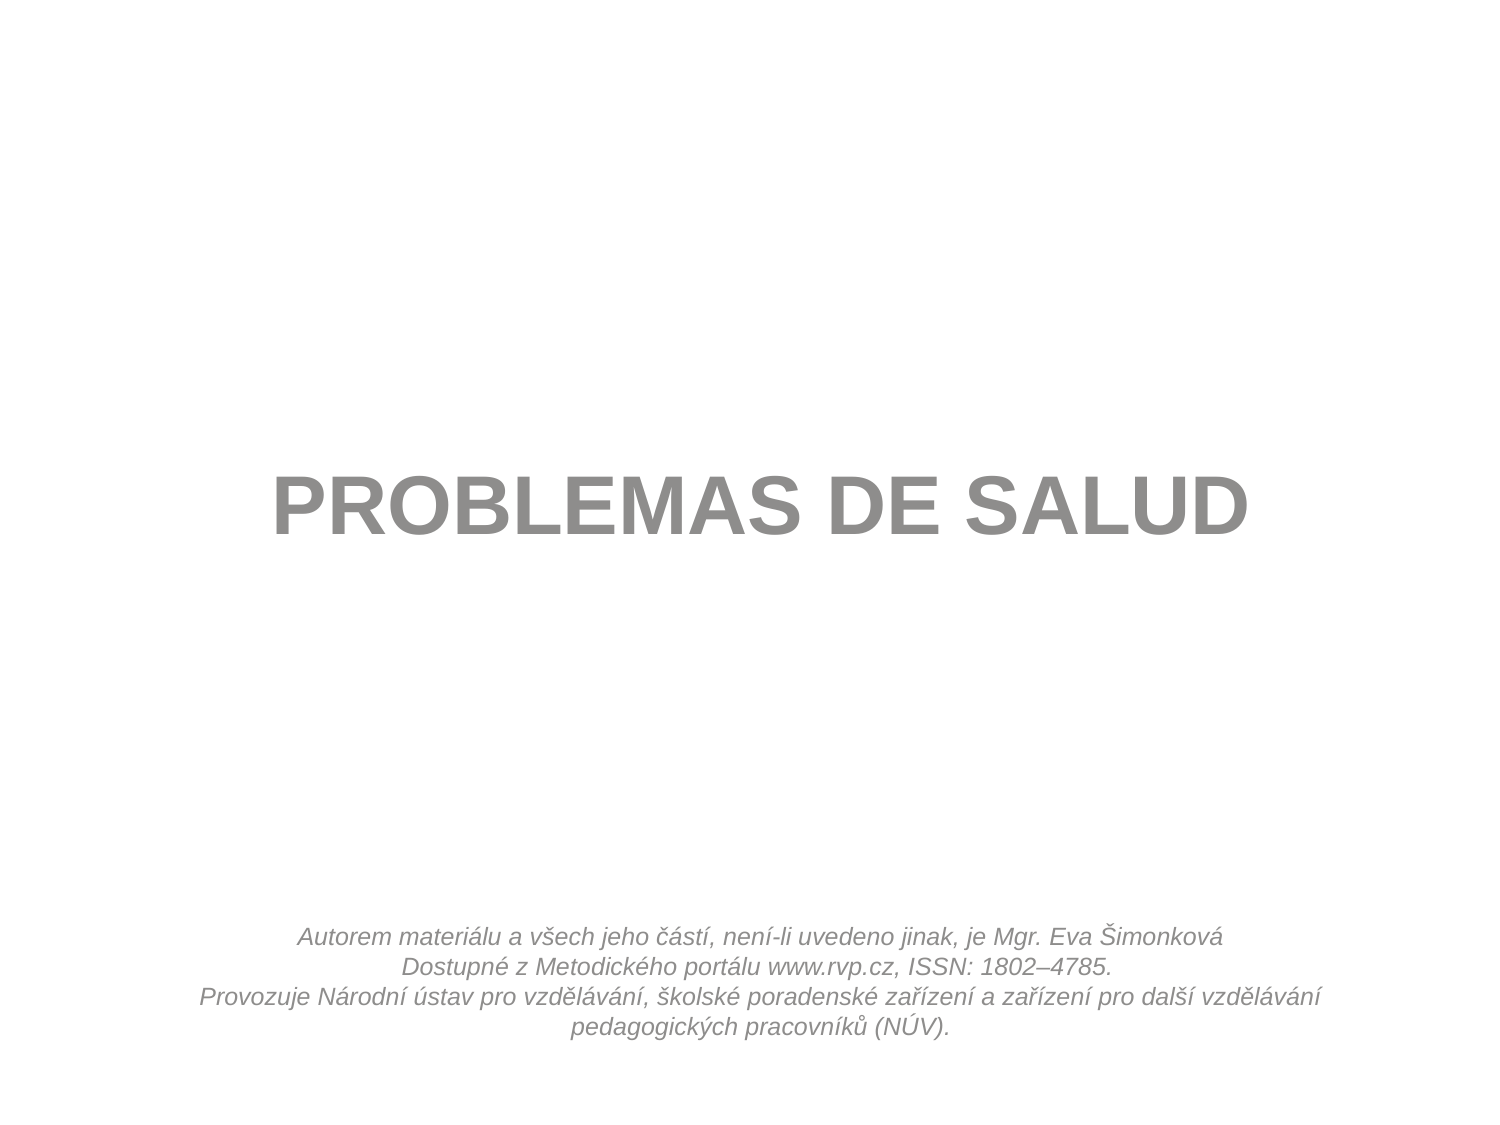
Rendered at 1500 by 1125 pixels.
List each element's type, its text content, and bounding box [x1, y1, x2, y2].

text_box PROBLEMAS DE SALUD Autorem materiálu a všech jeho částí, není-li uvedeno jinak, je Mgr. Eva Šimonková Dostupné z Metodického portálu www.rvp.cz, ISSN: 1802–4785. Provozuje Národní ústav pro vzdělávání, školské poradenské zařízení a zařízení pro další vzdělávání pedagogických pracovníků (NÚV). [177, 444, 1347, 1083]
